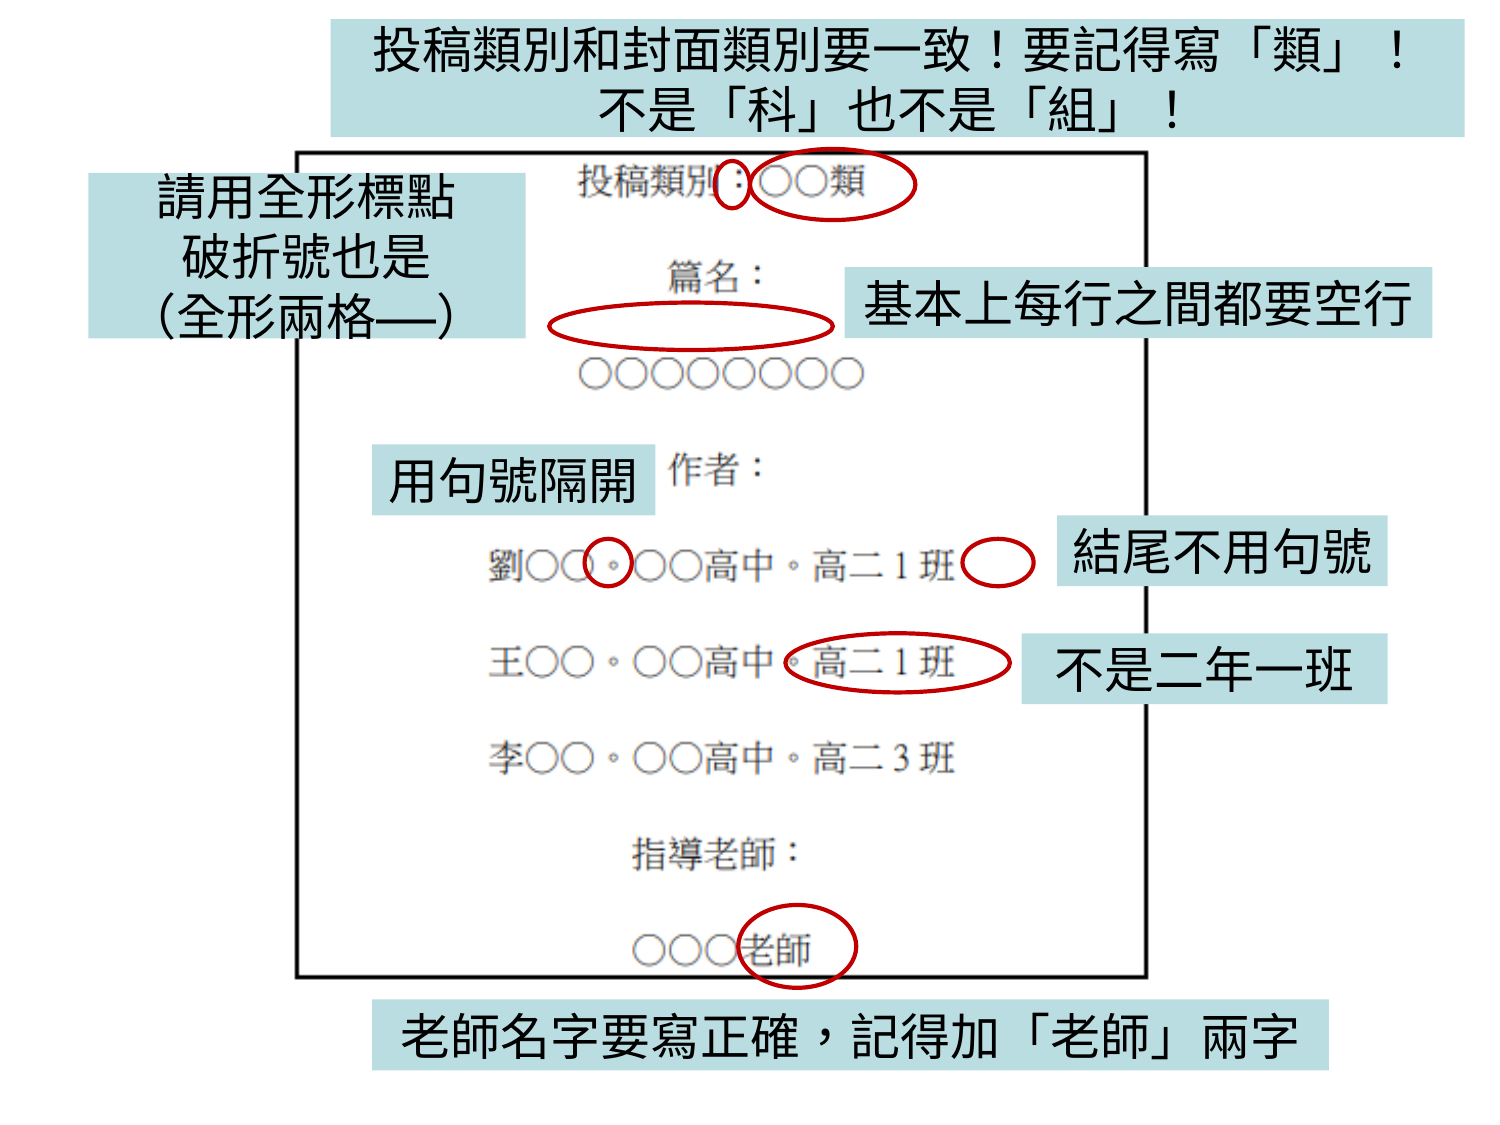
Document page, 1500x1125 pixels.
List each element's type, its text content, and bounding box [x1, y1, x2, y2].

text_box 基本上每行之間都要空行 [844, 267, 1433, 339]
picture [277, 137, 1161, 988]
text_box 請用全形標點 破折號也是 （全形兩格——） [285, 309, 299, 339]
text_box 用句號隔開 [372, 444, 656, 516]
text_box 結尾不用句號 [1057, 515, 1388, 587]
picture [741, 908, 854, 985]
text_box 投稿類別和封面類別要一致！要記得寫「類」！ 不是「科」也不是「組」！ [330, 19, 1465, 138]
text_box 不是二年一班 [1021, 633, 1388, 705]
text_box 請用全形標點 破折號也是 （全形兩格——） [88, 172, 526, 339]
text_box 老師名字要寫正確，記得加「老師」兩字 [372, 999, 1329, 1071]
